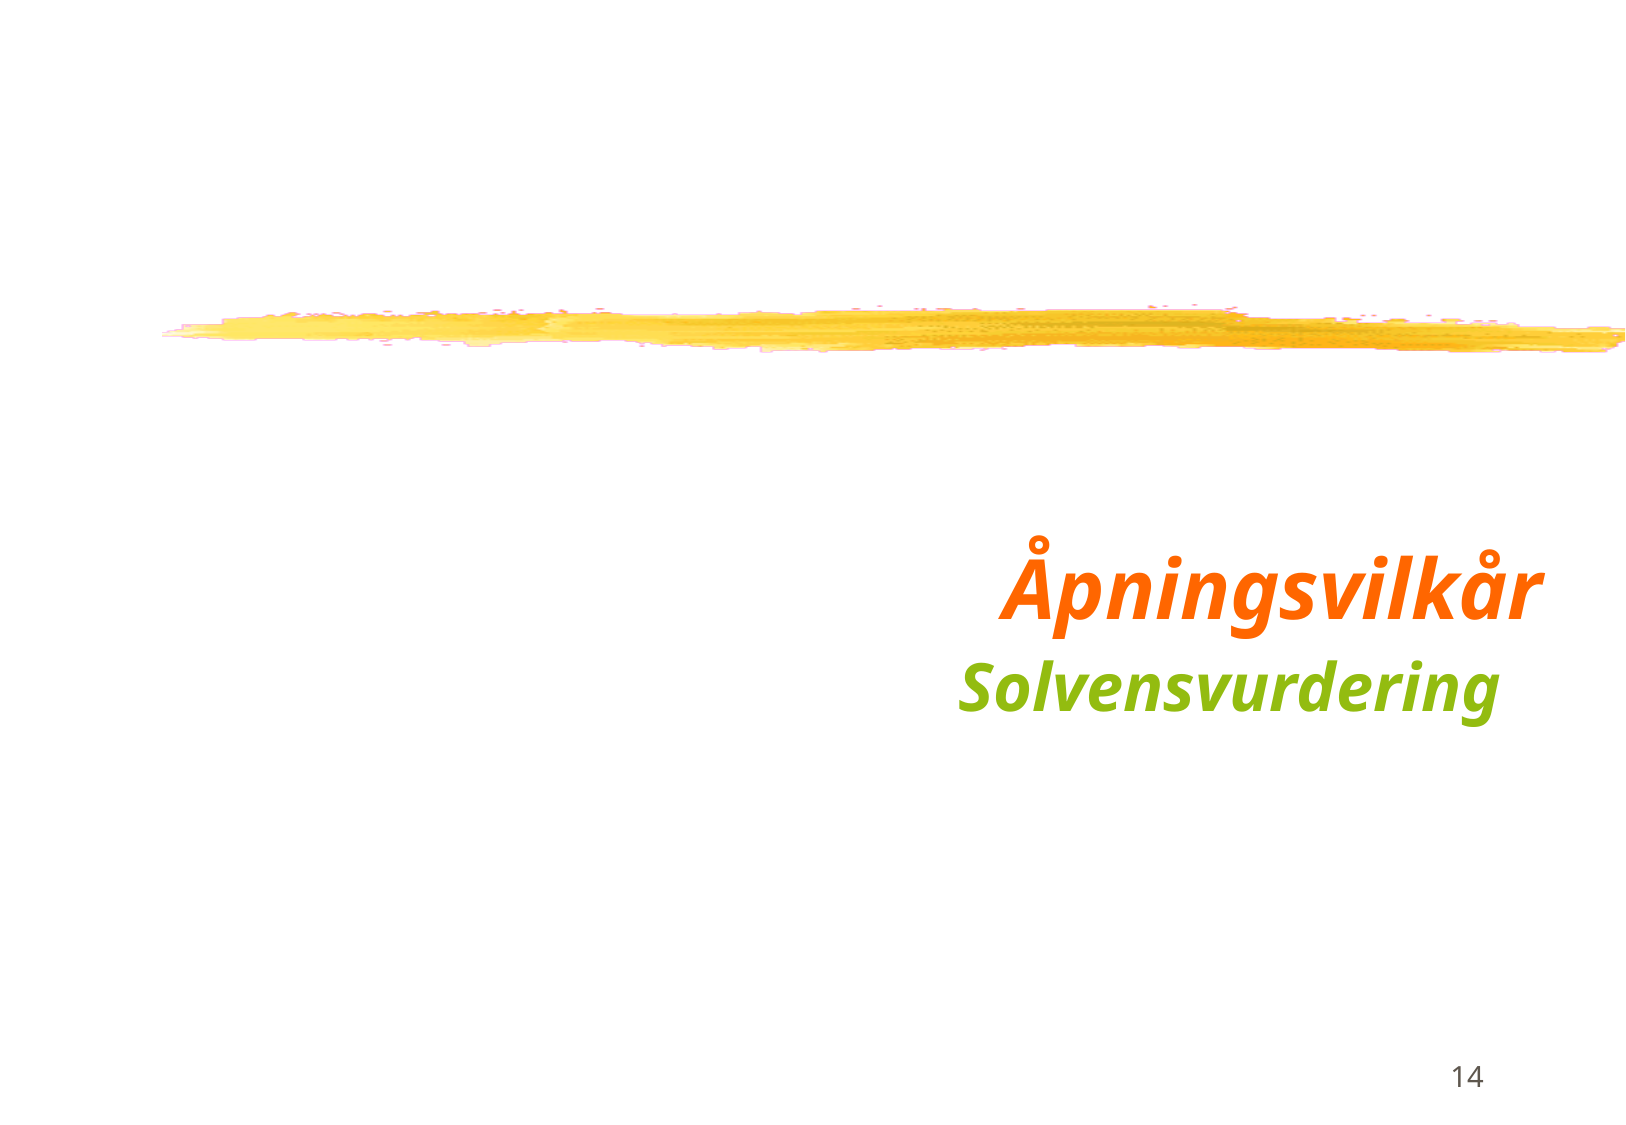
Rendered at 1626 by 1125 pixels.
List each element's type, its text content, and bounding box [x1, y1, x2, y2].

text_box <number> [1173, 1021, 1499, 1107]
picture [162, 299, 1626, 363]
text_box Solvensvurdering [379, 637, 1517, 929]
title Åpningsvilkår [186, 456, 1559, 644]
